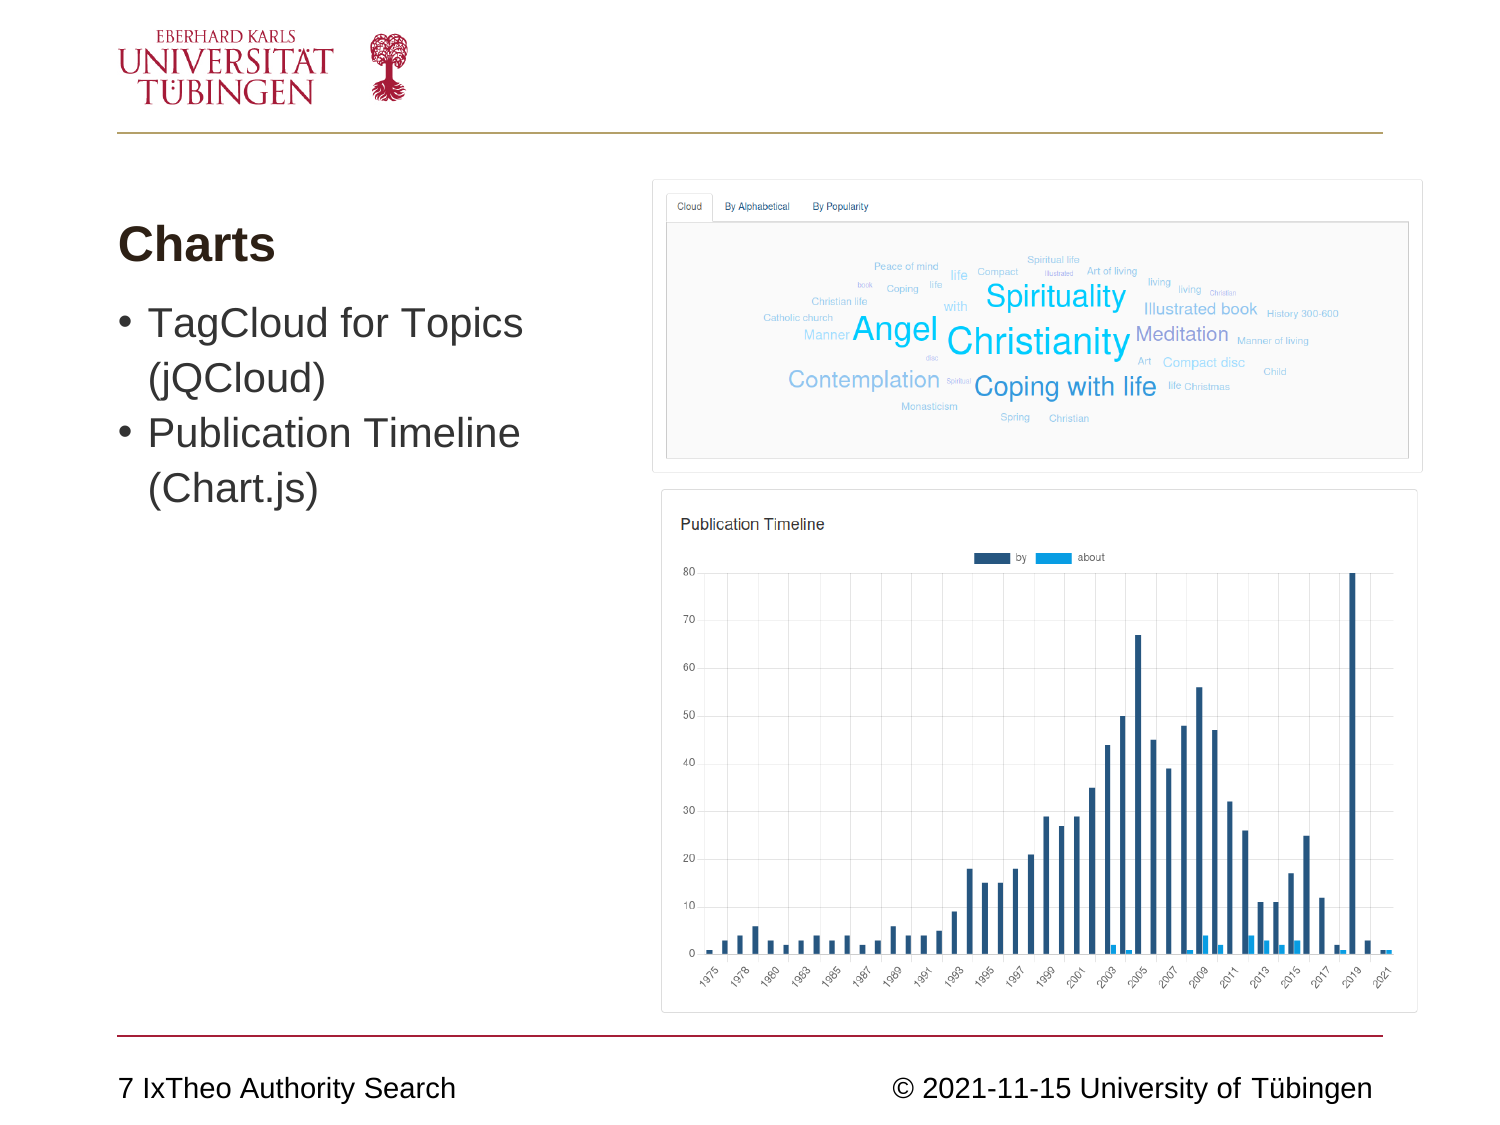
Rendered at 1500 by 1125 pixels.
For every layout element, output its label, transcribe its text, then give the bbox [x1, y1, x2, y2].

picture [117, 29, 408, 105]
title Charts [117, 211, 649, 272]
picture [660, 486, 1418, 1016]
picture [649, 177, 1430, 475]
list TagCloud for Topics (jQCloud) Publication Timeline (Chart.js) [117, 290, 1383, 1005]
